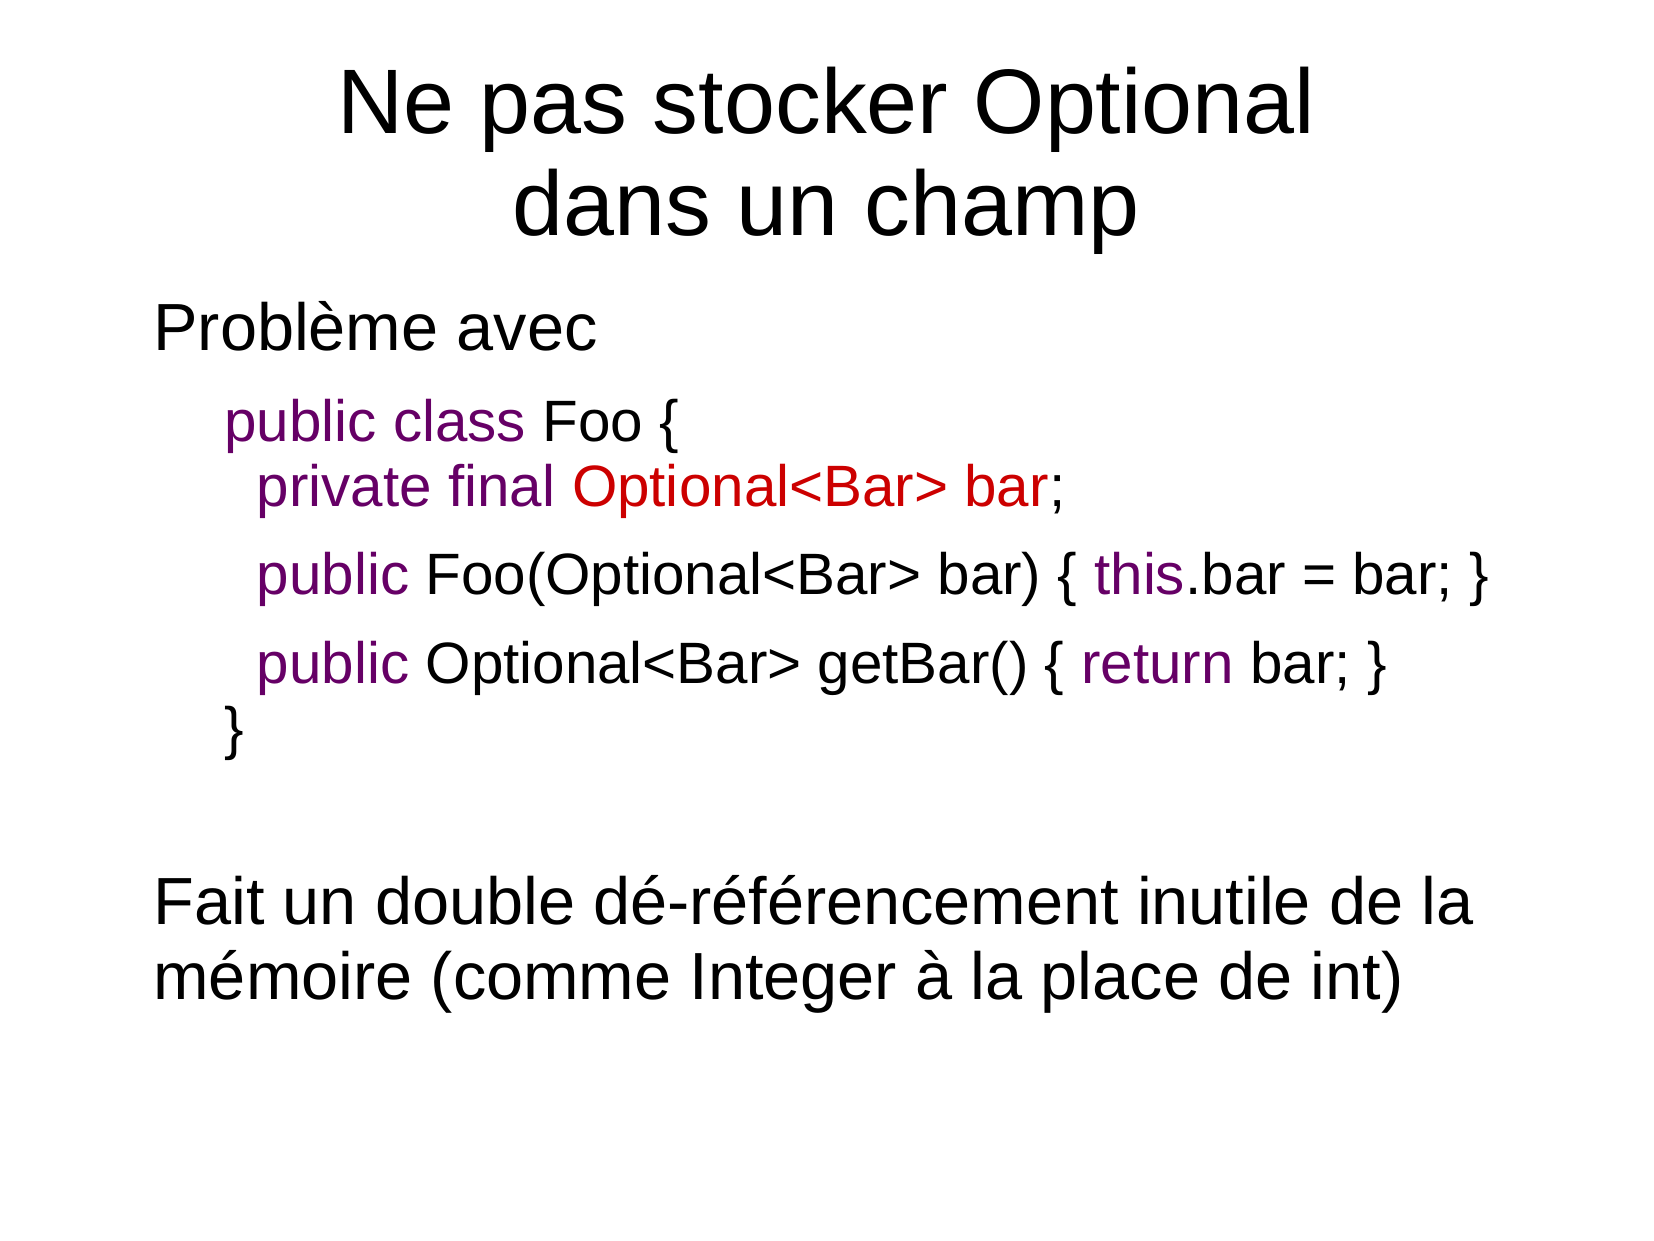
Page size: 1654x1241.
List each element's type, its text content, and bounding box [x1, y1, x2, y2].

list Problème avec public class Foo { private final Optional<Bar> bar; public Foo(Optional<Bar> bar) { this.bar = bar; } public Optional<Bar> getBar() { return bar; } } Fait un double dé-référencement inutile de la mémoire (comme Integer à la place de int) [82, 290, 1571, 1186]
title Ne pas stocker Optional dans un champ [82, 49, 1571, 257]
